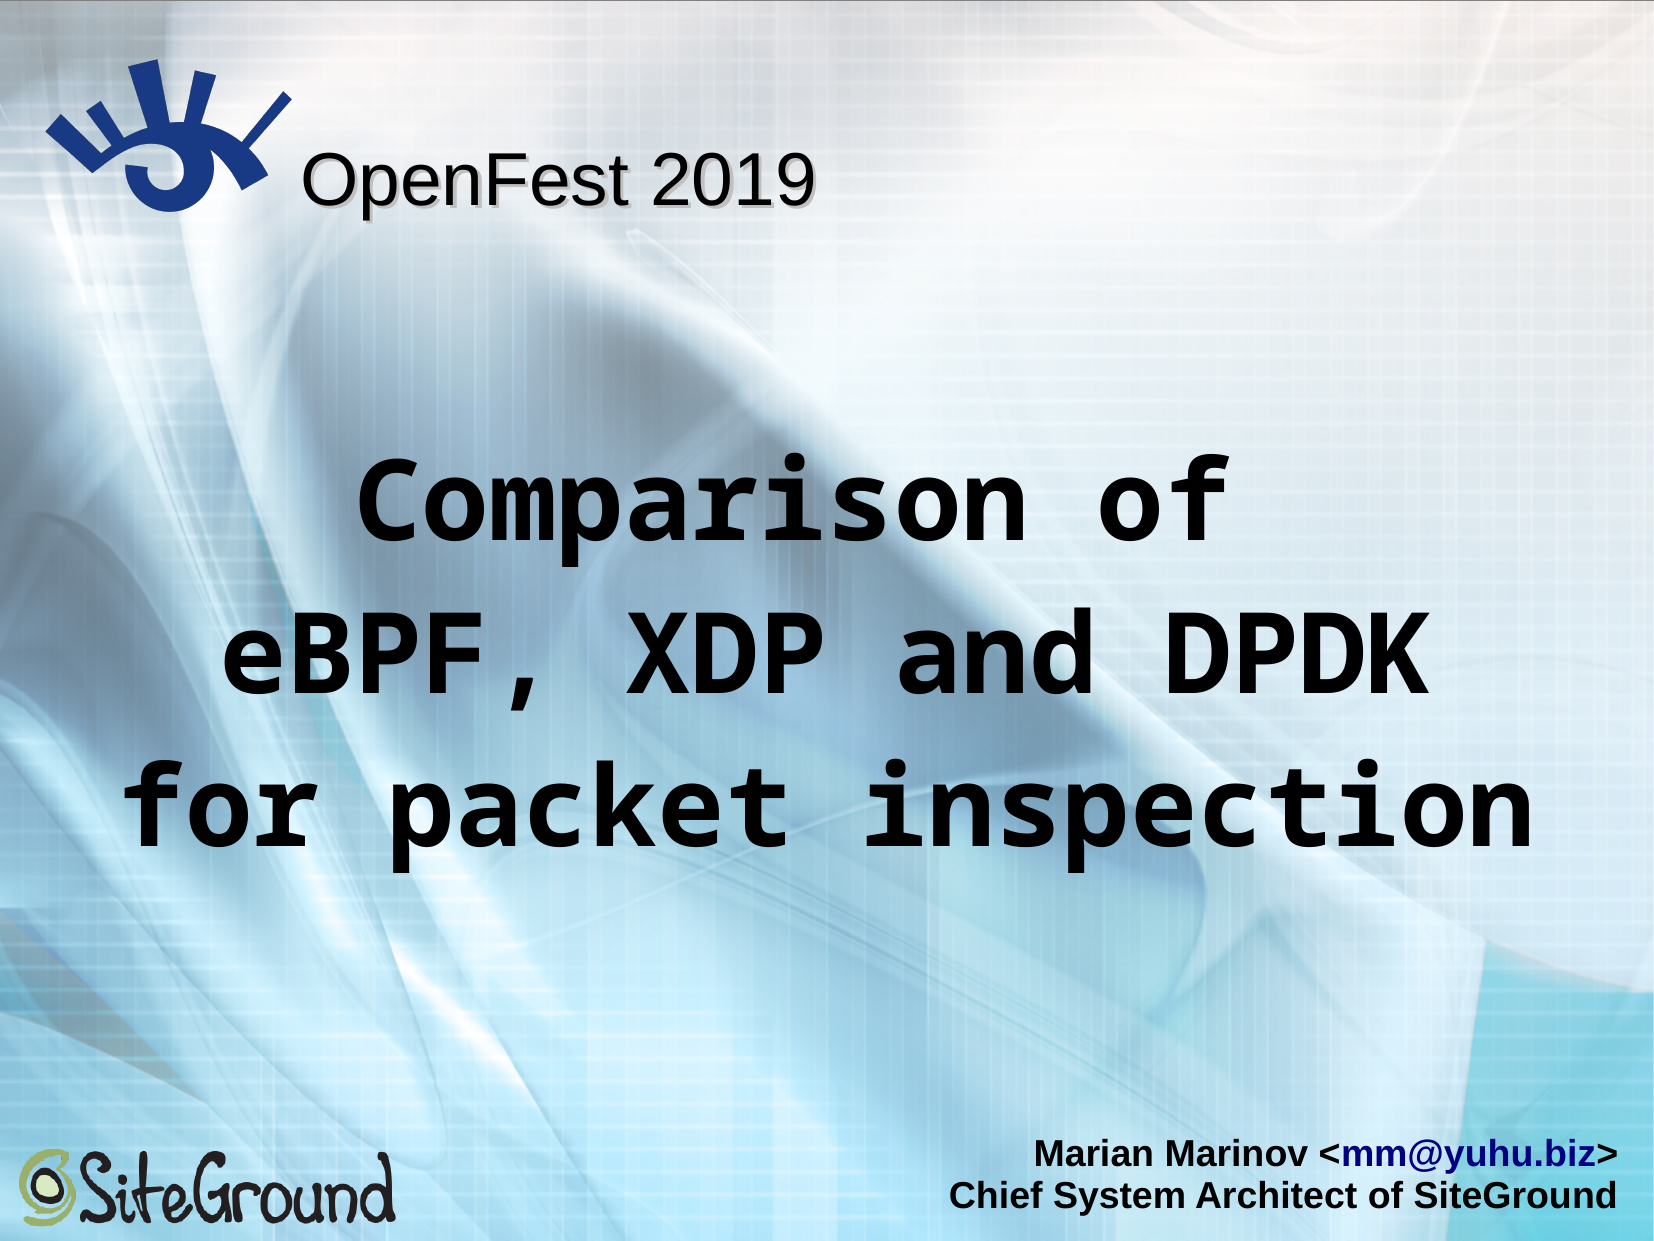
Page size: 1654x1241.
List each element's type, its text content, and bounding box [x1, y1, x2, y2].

text_box Marian Marinov <mm@yuhu.biz> Chief System Architect of SiteGround [934, 1125, 1636, 1224]
picture [15, 1145, 396, 1233]
text_box OpenFest 2019 [285, 130, 833, 229]
subtitle Comparison of eBPF, XDP and DPDK for packet inspection [82, 290, 1571, 1010]
picture [45, 59, 292, 226]
